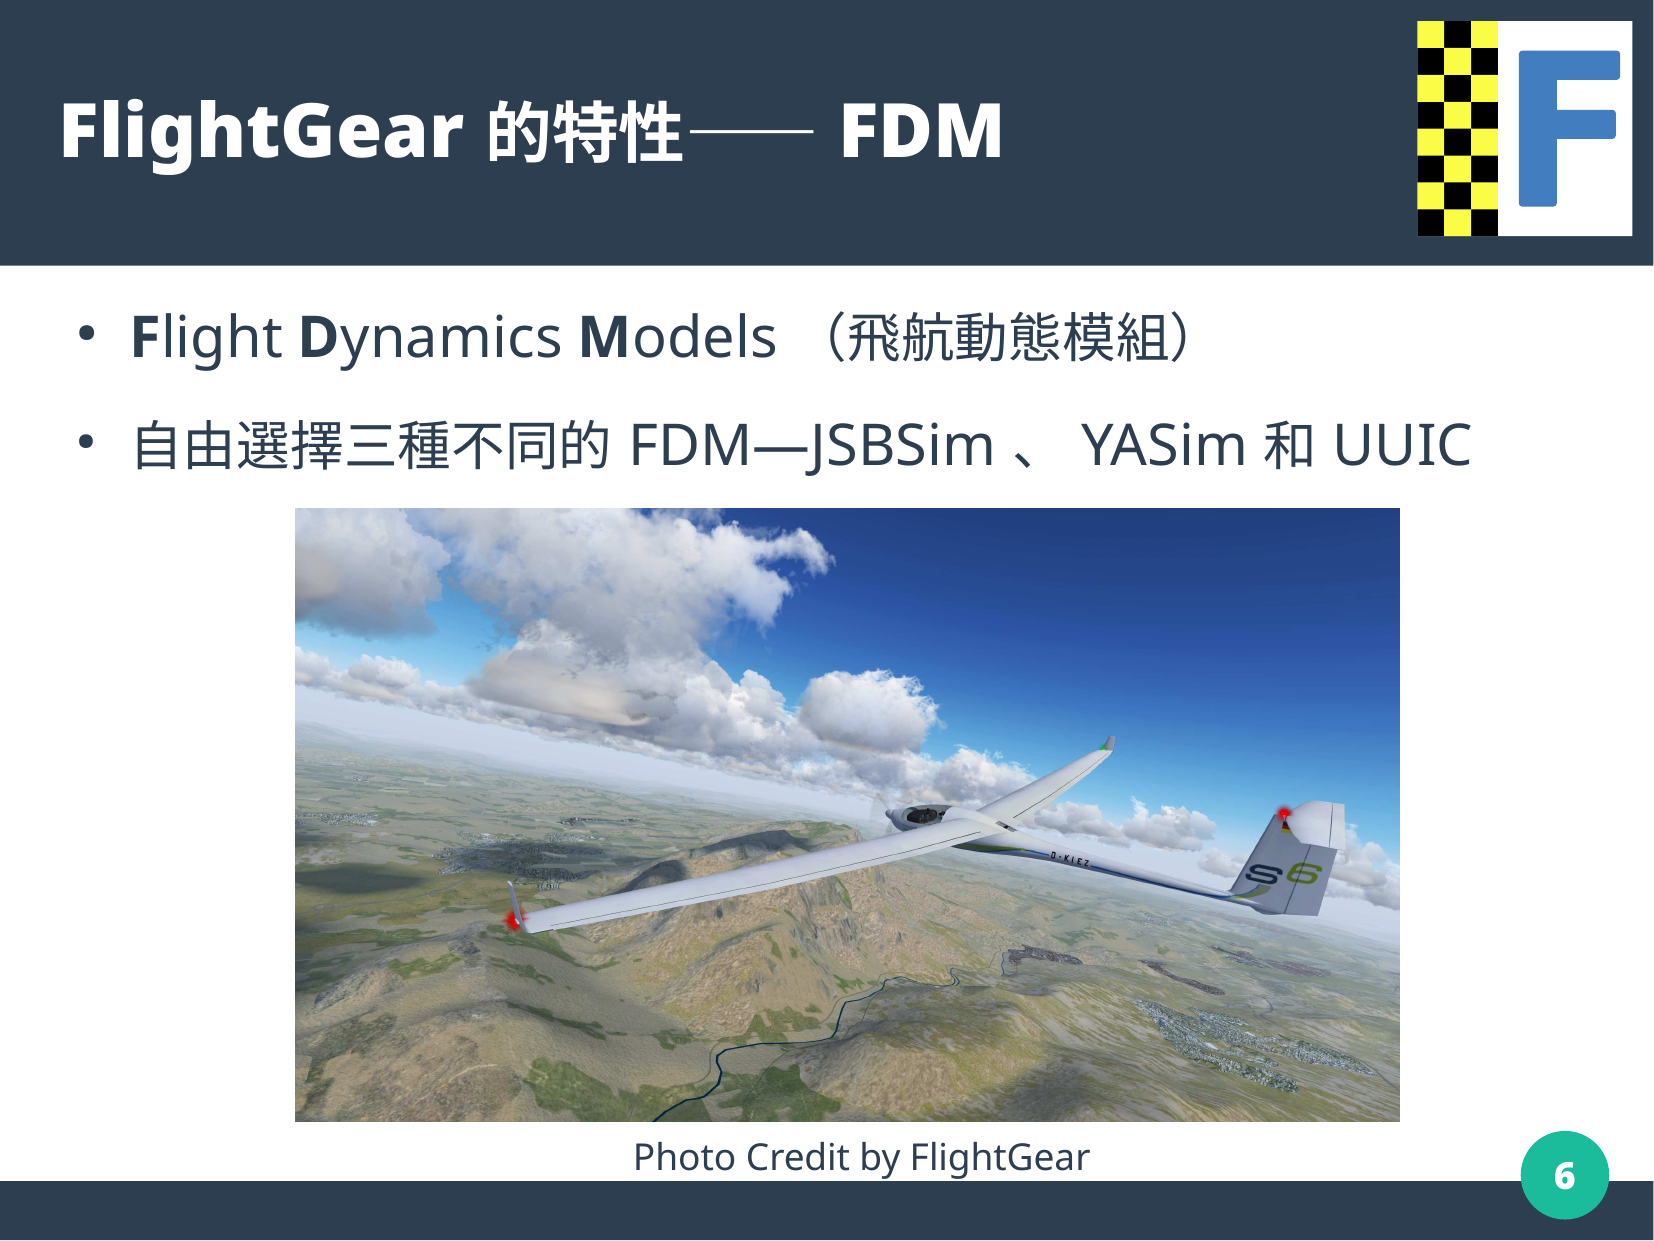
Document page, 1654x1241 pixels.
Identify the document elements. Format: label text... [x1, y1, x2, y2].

list Flight Dynamics Models（飛航動態模組） 自由選擇三種不同的FDM—JSBSim、YASim和UUIC Photo Credit by FlightGear [59, 295, 1595, 1182]
title FlightGear的特性——FDM [59, 49, 1595, 207]
picture [295, 508, 1400, 1123]
